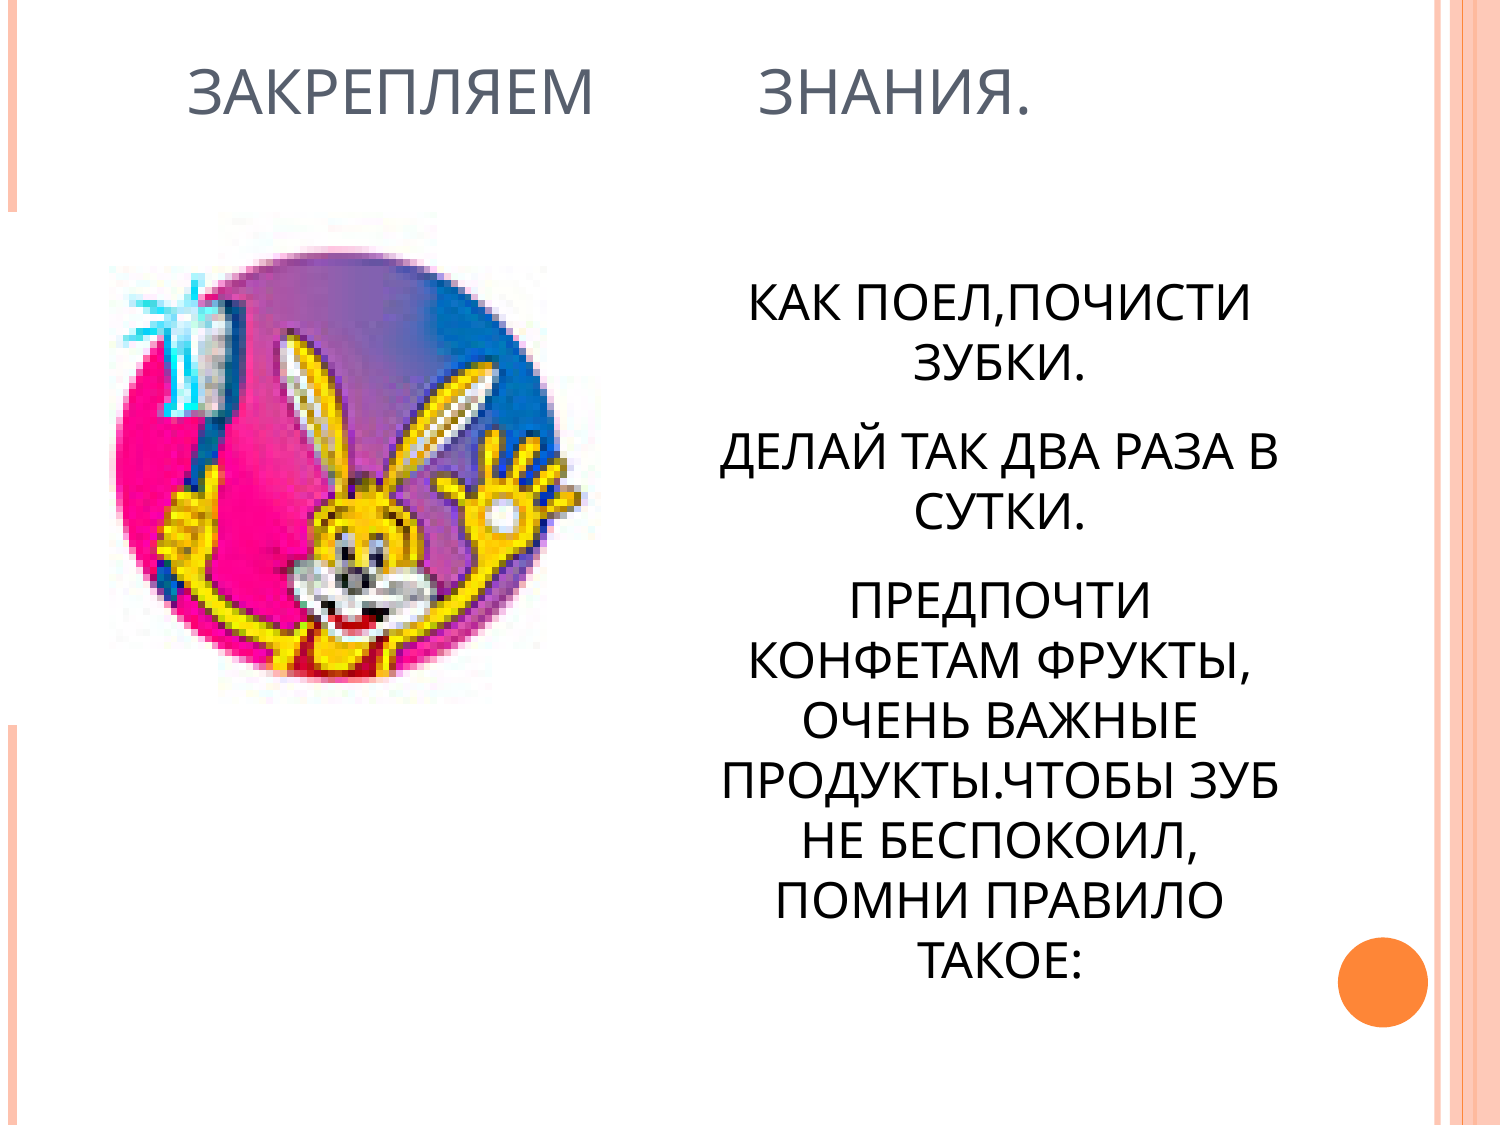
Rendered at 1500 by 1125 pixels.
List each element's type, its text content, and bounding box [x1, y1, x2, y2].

list КАК ПОЕЛ,ПОЧИСТИ ЗУБКИ. ДЕЛАЙ ТАК ДВА РАЗА В СУТКИ. ПРЕДПОЧТИ КОНФЕТАМ ФРУКТЫ, ОЧЕНЬ ВАЖНЫЕ ПРОДУКТЫ.ЧТОБЫ ЗУБ НЕ БЕСПОКОИЛ, ПОМНИ ПРАВИЛО ТАКОЕ: [700, 262, 1301, 1013]
picture [0, 212, 684, 725]
title ЗАКРЕПЛЯЕМ ЗНАНИЯ. [75, 45, 1300, 233]
